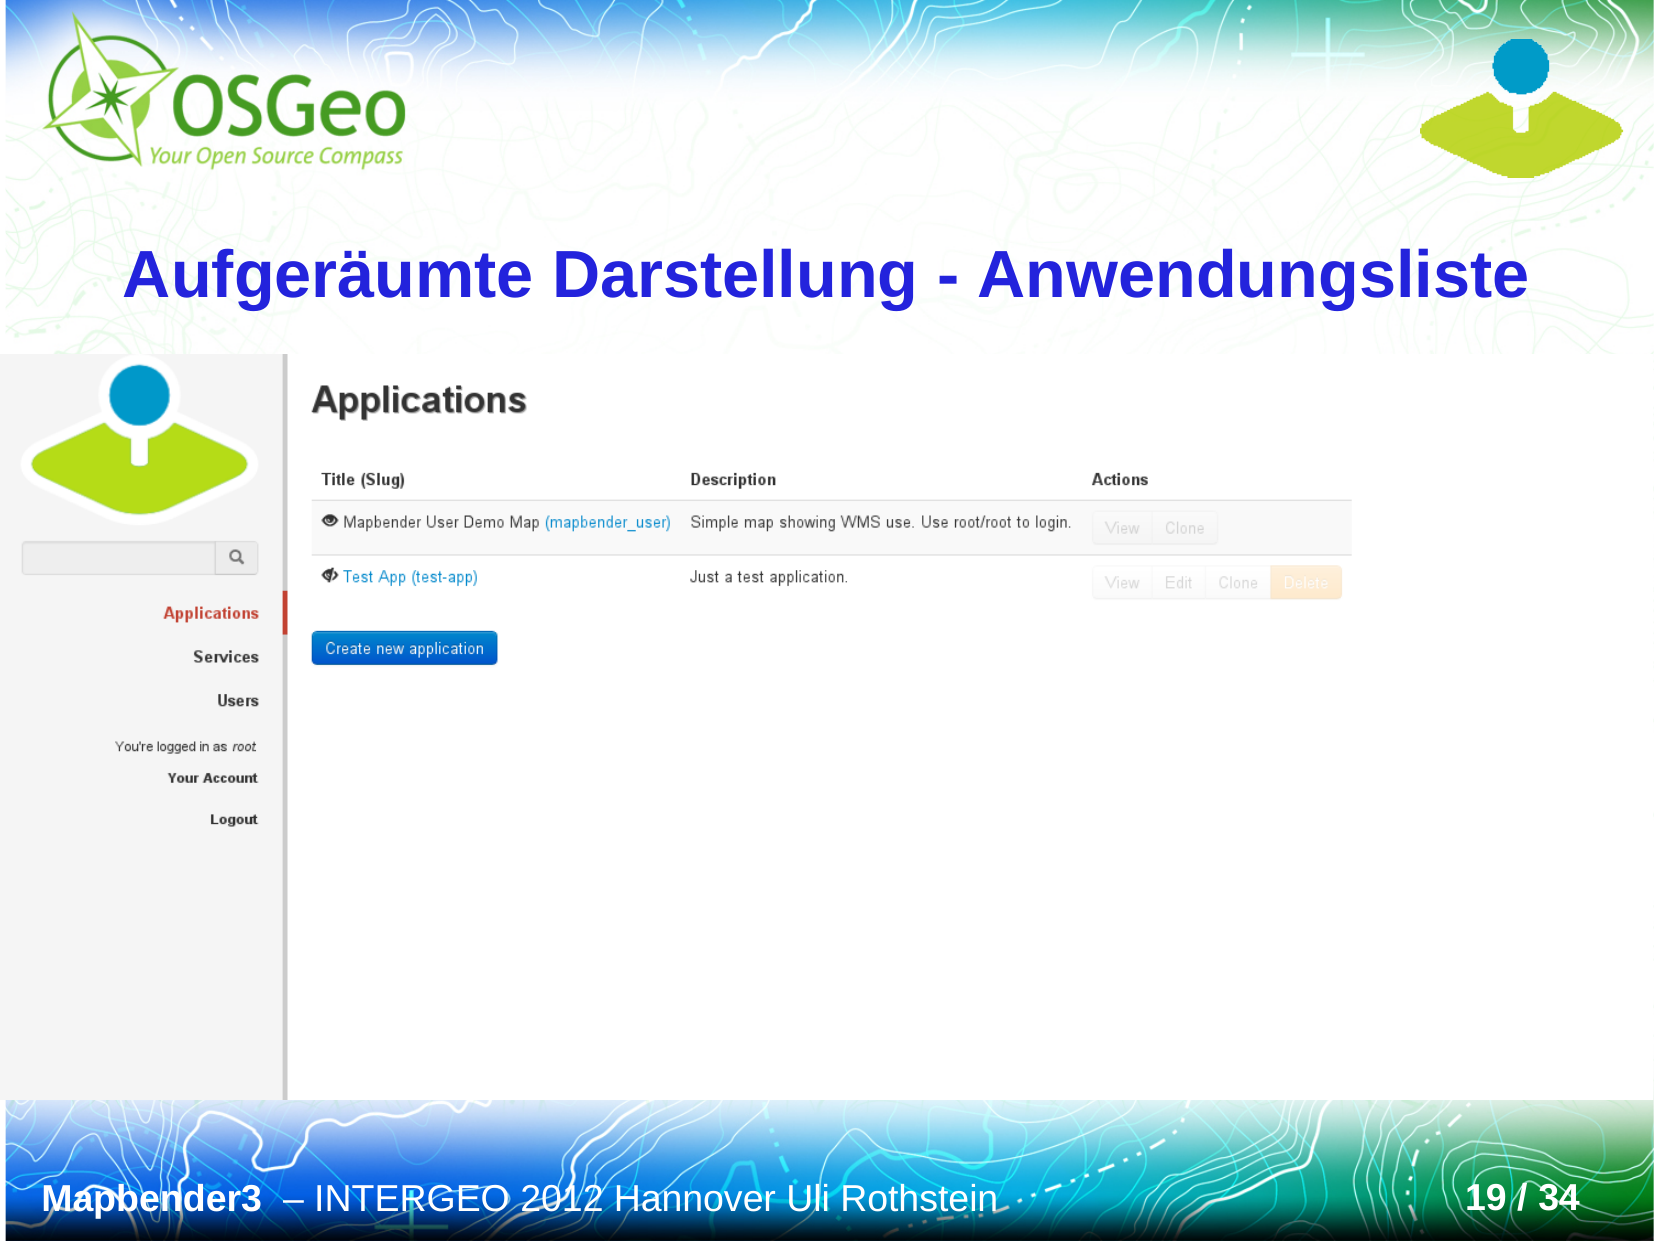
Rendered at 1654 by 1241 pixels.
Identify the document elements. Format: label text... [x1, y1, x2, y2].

title Aufgeräumte Darstellung - Anwendungsliste [82, 200, 1571, 349]
picture [0, 0, 1654, 1241]
